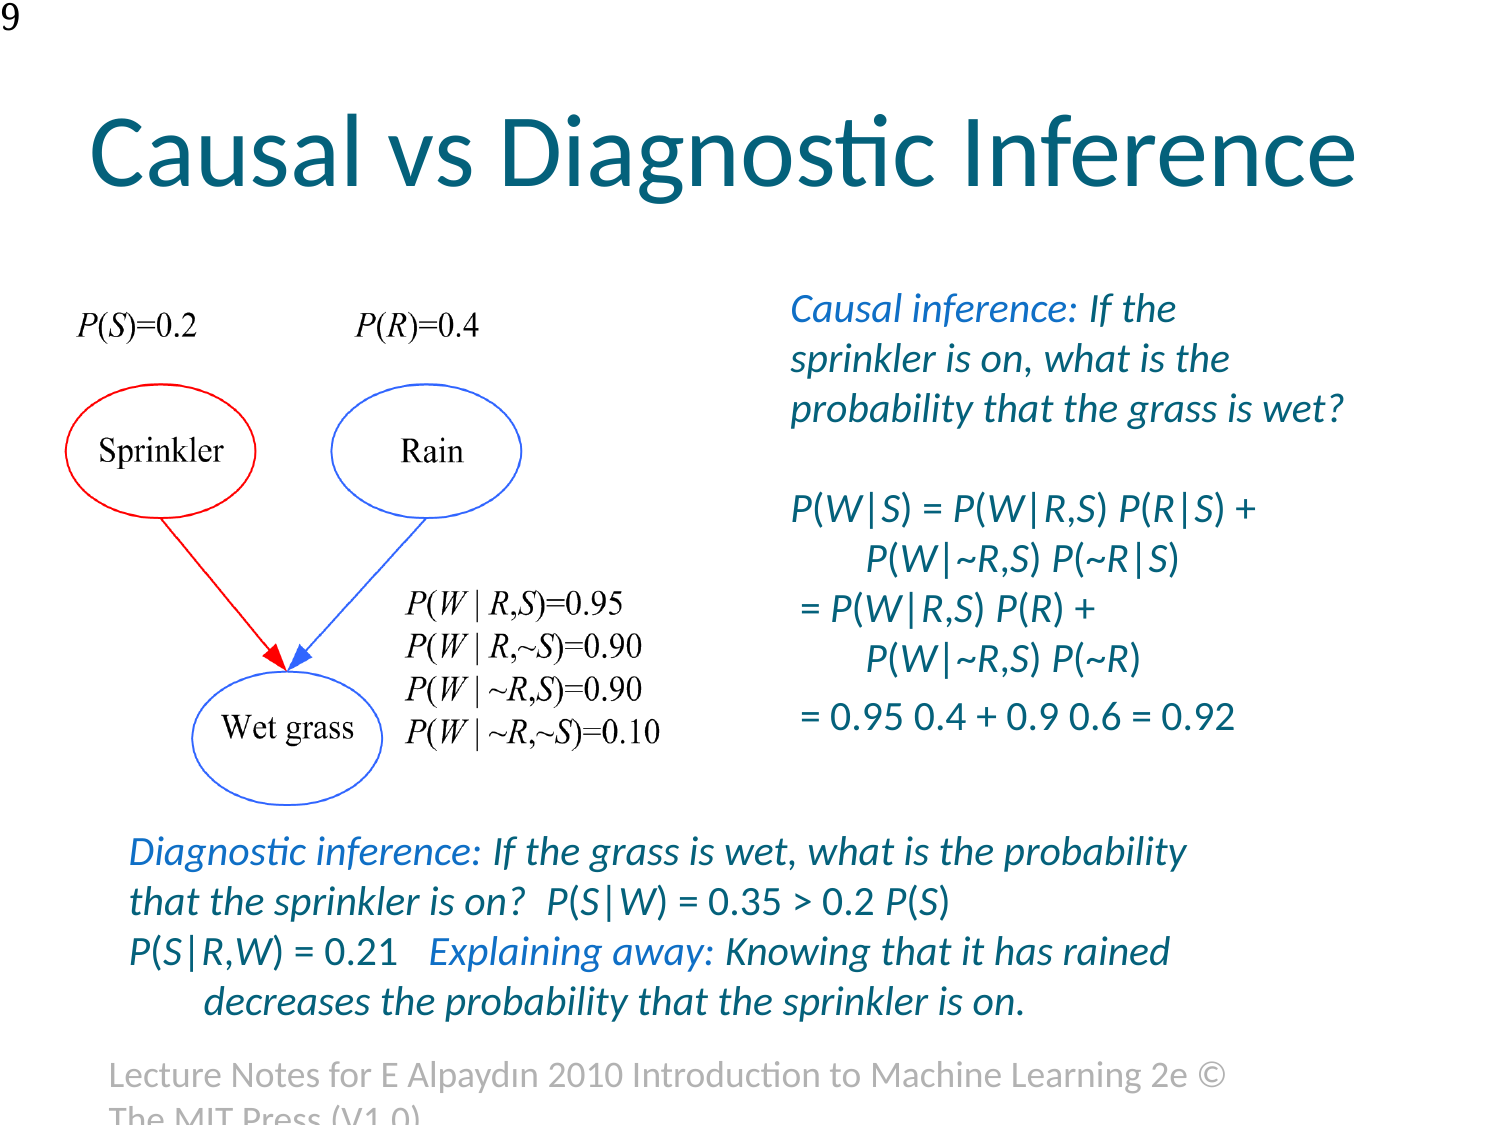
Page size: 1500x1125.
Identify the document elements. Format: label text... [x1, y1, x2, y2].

text_box Diagnostic inference: If the grass is wet, what is the probability that the sprinkler is on? P(S|W) = 0.35 > 0.2 P(S) P(S|R,W) = 0.21 Explaining away: Knowing that it has rained decreases the probability that the sprinkler is on. [114, 816, 1203, 1032]
text_box Causal vs Diagnostic Inference [74, 74, 1425, 300]
text_box Causal inference: If the sprinkler is on, what is the probability that the grass is wet? P(W|S) = P(W|R,S) P(R|S) + P(W|~R,S) P(~R|S) = P(W|R,S) P(R) + P(W|~R,S) P(~R) = 0.95 0.4 + 0.9 0.6 = 0.92 [775, 273, 1361, 809]
footer Lecture Notes for E Alpaydın 2010 Introduction to Machine Learning 2e © The MIT Press (V1.0) [93, 1042, 1254, 1103]
picture [64, 299, 661, 806]
